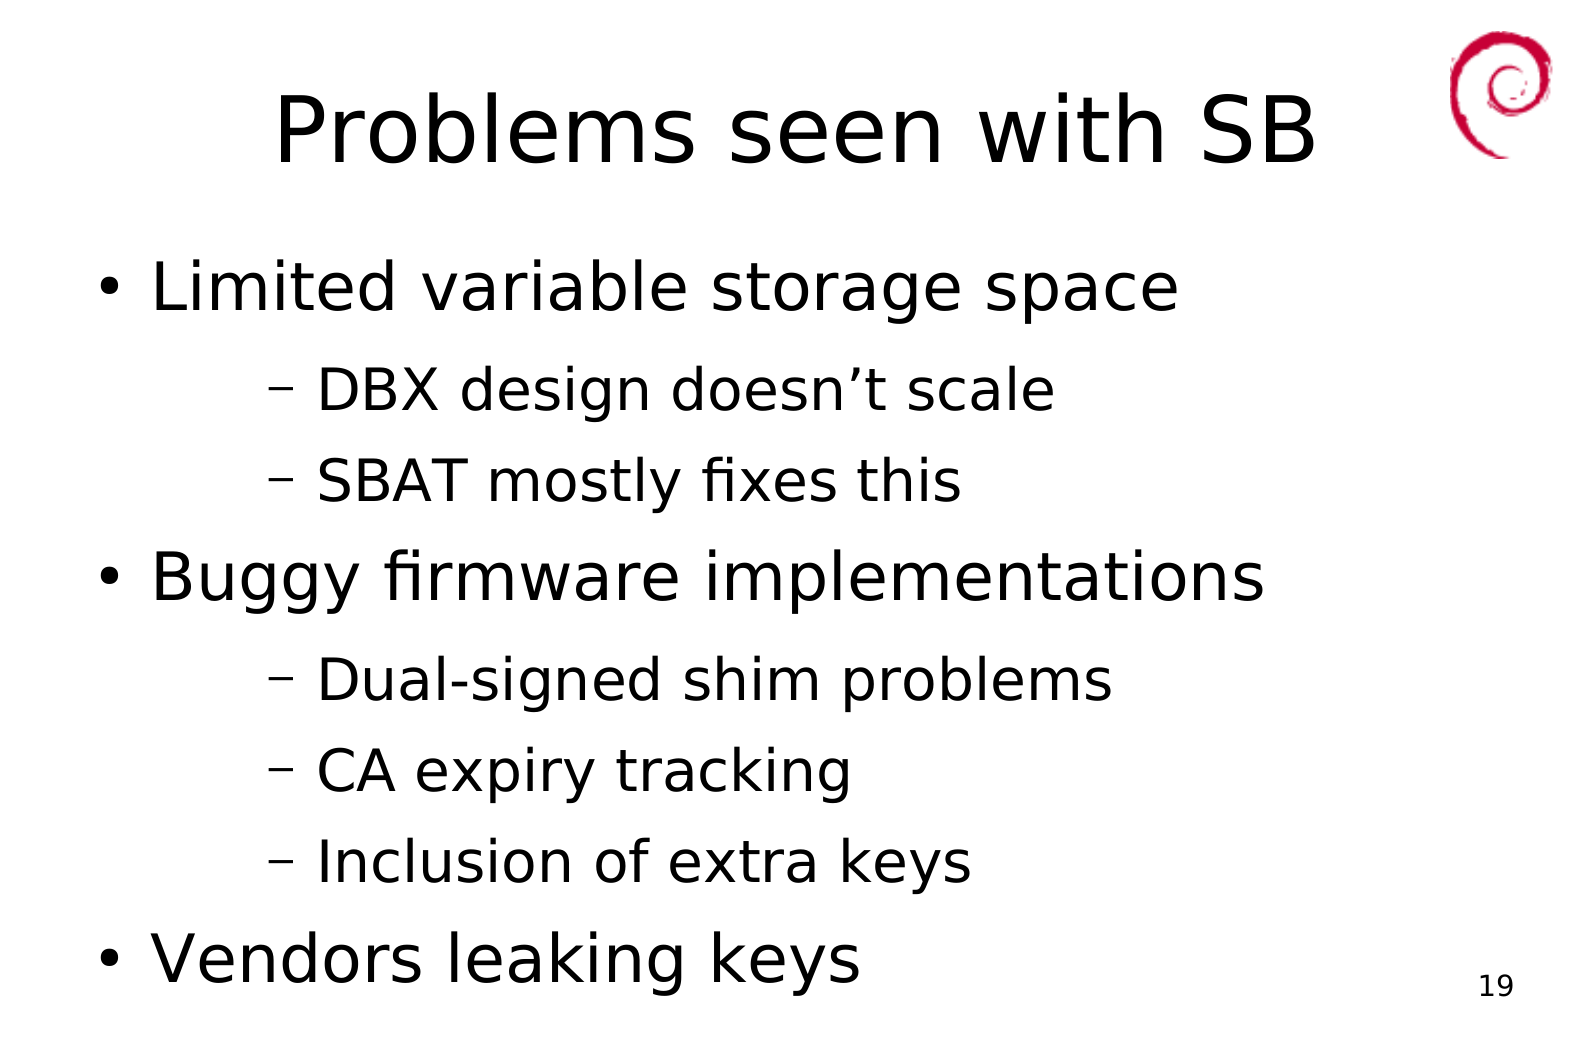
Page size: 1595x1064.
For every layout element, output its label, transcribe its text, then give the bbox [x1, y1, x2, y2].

title Problems seen with SB [79, 42, 1515, 220]
list Limited variable storage space DBX design doesn’t scale SBAT mostly fixes this Buggy firmware implementations Dual-signed shim problems CA expiry tracking Inclusion of extra keys Vendors leaking keys [79, 248, 1515, 1049]
picture [1450, 31, 1555, 159]
